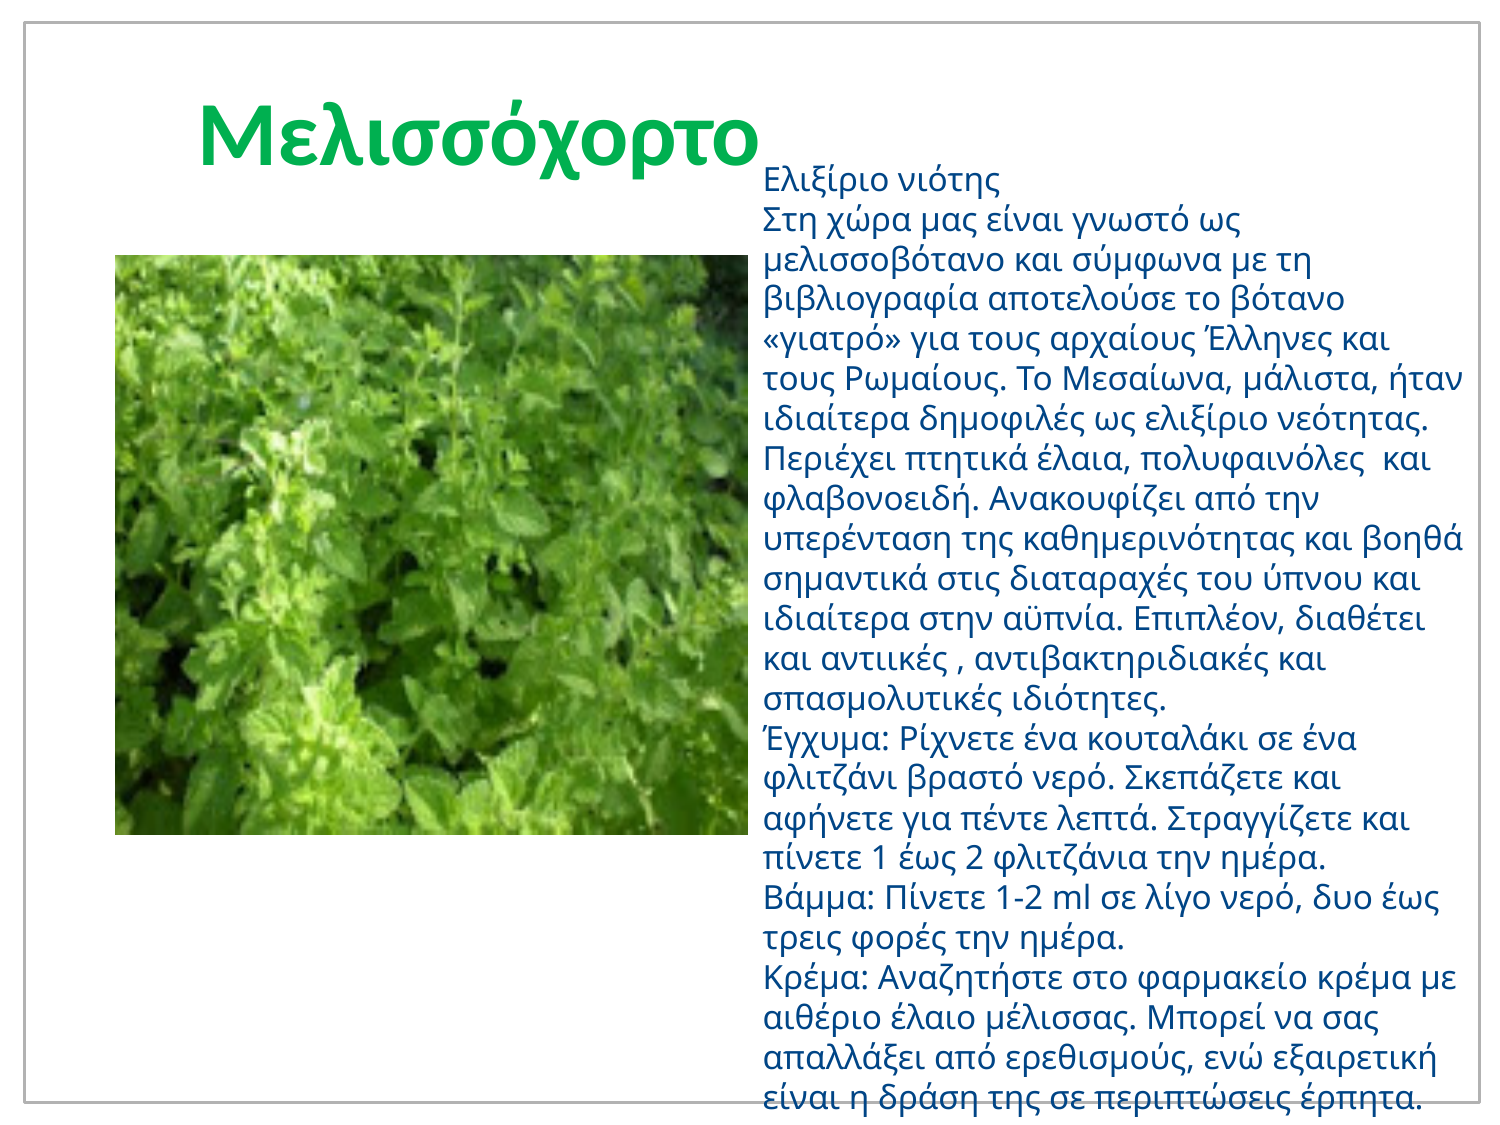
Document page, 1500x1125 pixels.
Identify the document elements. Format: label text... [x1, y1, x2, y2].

text_box Μελισσόχορτο [183, 66, 1175, 191]
text_box Ελιξίριο νιότης Στη χώρα μας είναι γνωστό ως μελισσοβότανο και σύμφωνα με τη βιβλιογραφία αποτελούσε το βότανο «γιατρό» για τους αρχαίους Έλληνες και τους Ρωμαίους. Το Μεσαίωνα, μάλιστα, ήταν ιδιαίτερα δημοφιλές ως ελιξίριο νεότητας. Περιέχει πτητικά έλαια, πολυφαινόλες και φλαβονοειδή. Ανακουφίζει από την υπερένταση της καθημερινότητας και βοηθά σημαντικά στις διαταραχές του ύπνου και ιδιαίτερα στην αϋπνία. Επιπλέον, διαθέτει και αντιικές , αντιβακτηριδιακές και σπασμολυτικές ιδιότητες. Έγχυμα: Ρίχνετε ένα κουταλάκι σε ένα φλιτζάνι βραστό νερό. Σκεπάζετε και αφήνετε για πέντε λεπτά. Στραγγίζετε και πίνετε 1 έως 2 φλιτζάνια την ημέρα. Βάμμα: Πίνετε 1-2 ml σε λίγο νερό, δυο έως τρεις φορές την ημέρα. Κρέμα: Αναζητήστε στο φαρμακείο κρέμα με αιθέριο έλαιο μέλισσας. Μπορεί να σας απαλλάξει από ερεθισμούς, ενώ εξαιρετική είναι η δράση της σε περιπτώσεις έρπητα. [748, 150, 1480, 1124]
picture [115, 255, 748, 835]
